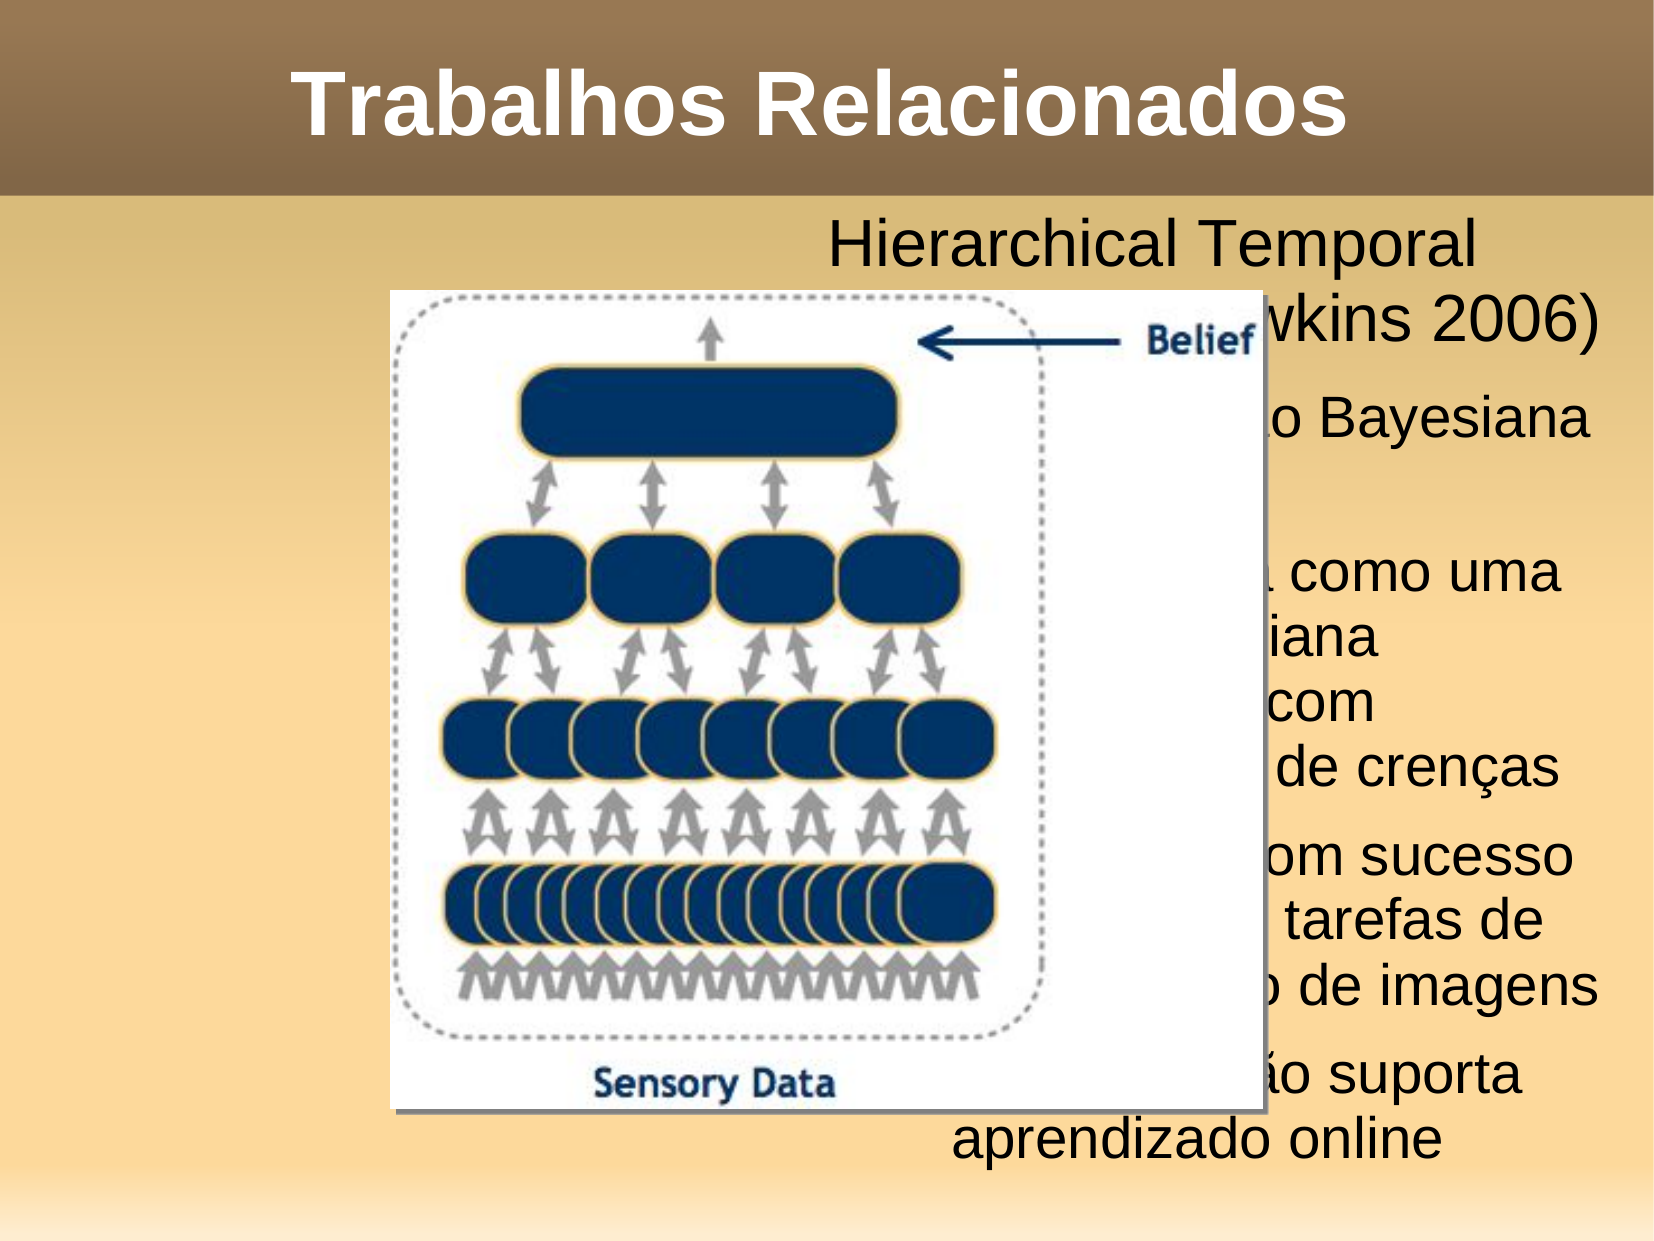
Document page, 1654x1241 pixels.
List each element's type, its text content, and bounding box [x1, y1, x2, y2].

picture [0, 0, 1654, 1241]
title Trabalhos Relacionados [76, 0, 1565, 208]
list Hierarchical Temporal Memory (Hawkins 2006) Implementação Bayesiana do MPF Pode ser vista como uma Rede Bayesiana Hierárquica com propagação de crenças Foi aplicada com sucesso em algumas tarefas de classificação de imagens Atualmente não suporta aprendizado online [809, 205, 1625, 1169]
